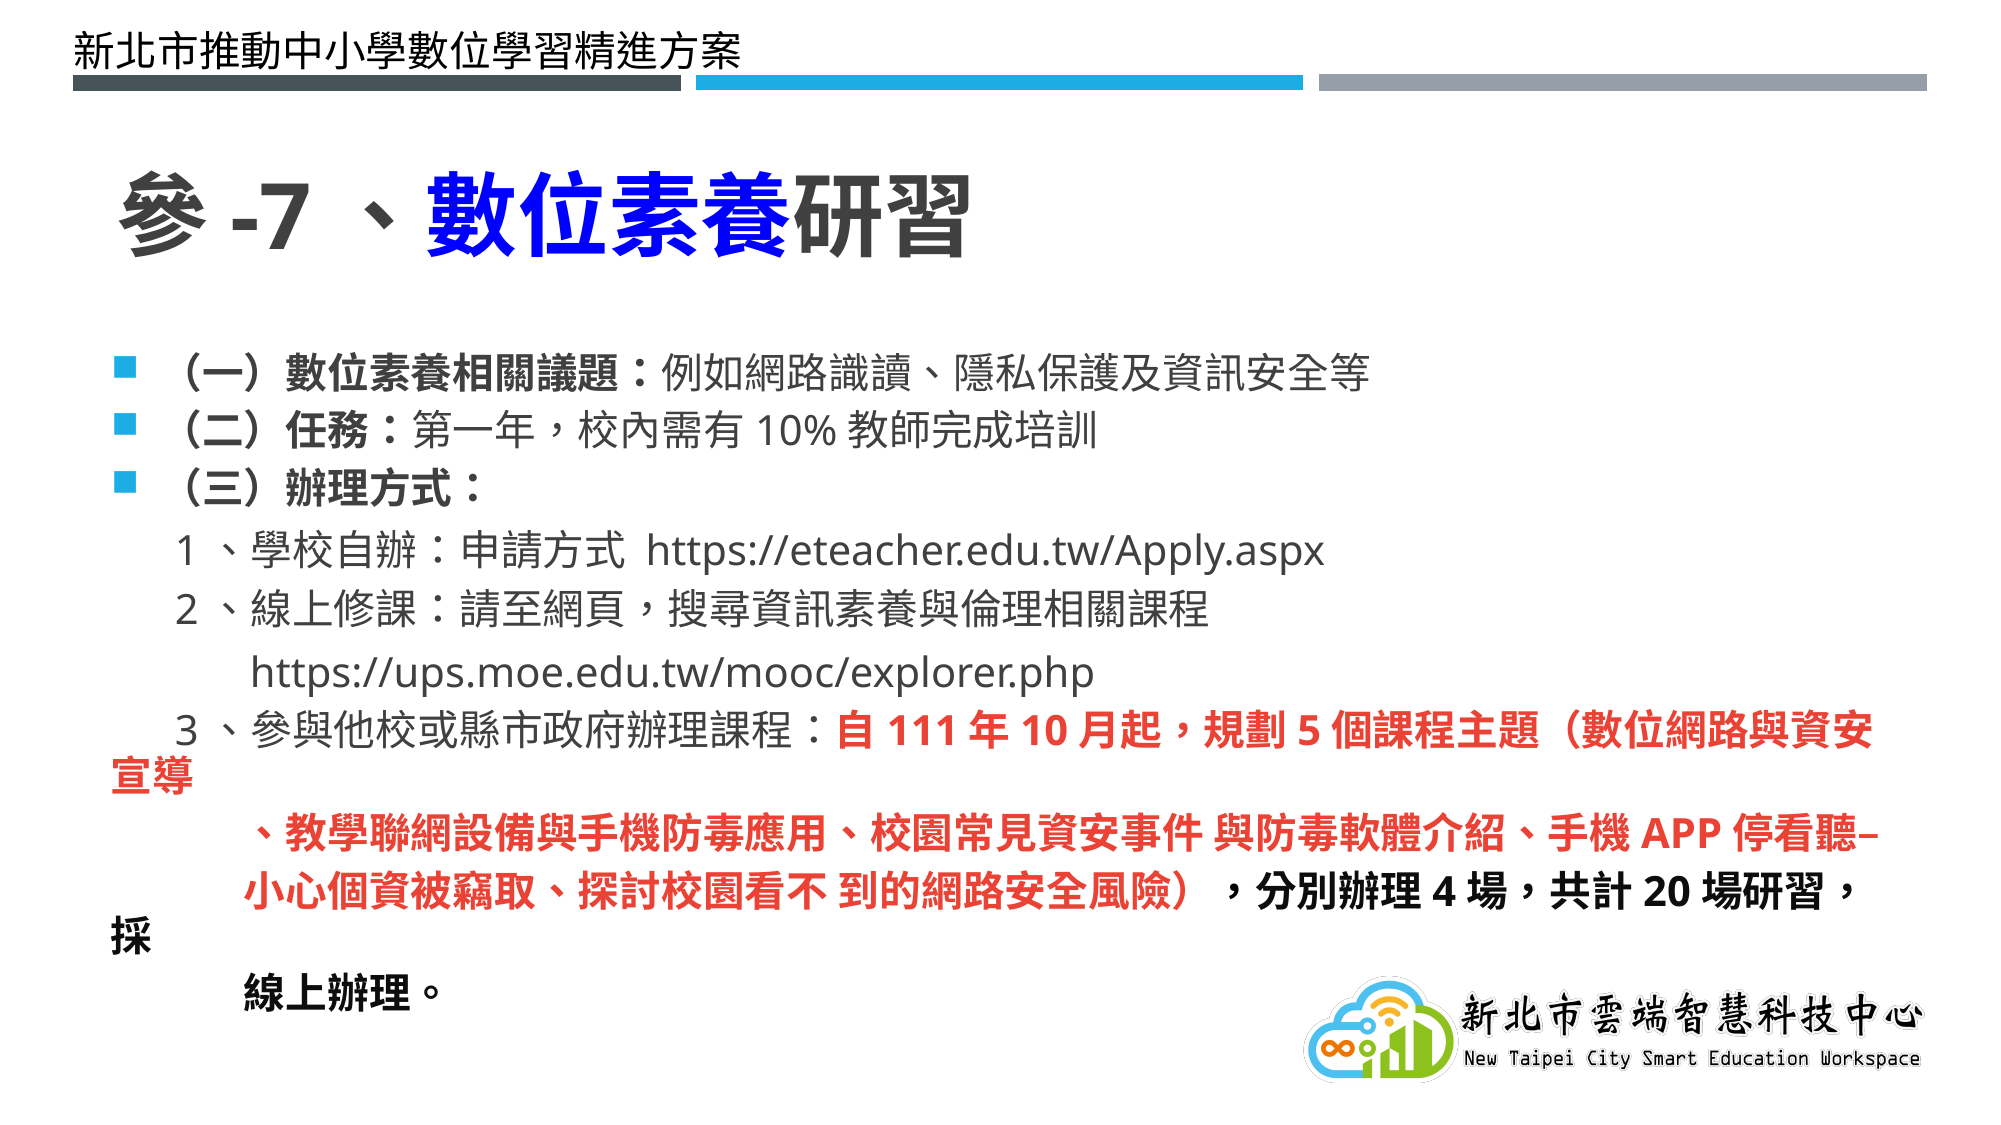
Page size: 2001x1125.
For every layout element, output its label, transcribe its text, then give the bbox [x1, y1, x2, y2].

list （一）數位素養相關議題：例如網路識讀、隱私保護及資訊安全等 （二）任務：第一年，校內需有10%教師完成培訓 （三）辦理方式： 1、學校自辦：申請方式 https://eteacher.edu.tw/Apply.aspx 2、線上修課：請至網頁，搜尋資訊素養與倫理相關課程 https://ups.moe.edu.tw/mooc/explorer.php 3、參與他校或縣市政府辦理課程：自111年10月起，規劃5個課程主題（數位網路與資安宣導 、教學聯網設備與手機防毒應用、校園常見資安事件 與防毒軟體介紹、手機APP停看聽– 小心個資被竊取、探討校園看不 到的網路安全風險），分別辦理4場，共計20場研習，採 線上辦理。 [95, 281, 1905, 1089]
picture [1299, 972, 1931, 1089]
text_box 新北市推動中小學數位學習精進方案 [59, 18, 766, 83]
title 參-7、數位素養研習 [101, 136, 1911, 275]
